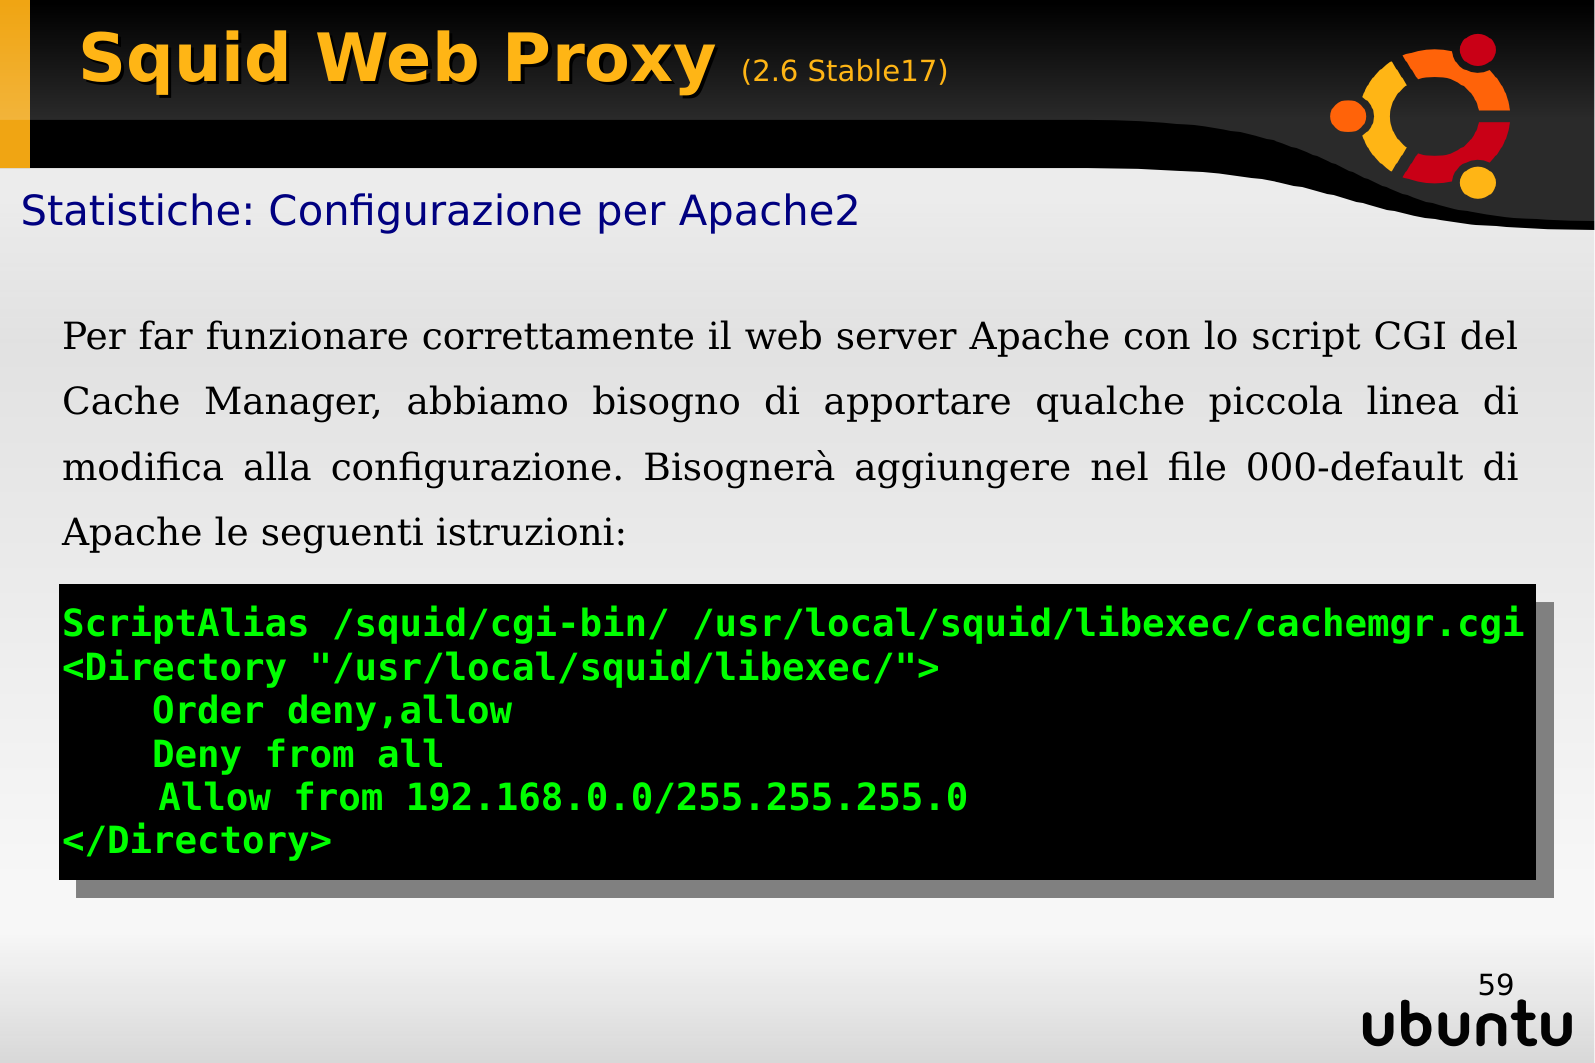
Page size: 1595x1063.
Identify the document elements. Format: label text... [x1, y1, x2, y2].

text_box ScriptAlias /squid/cgi-bin/ /usr/local/squid/libexec/cachemgr.cgi <Directory "/usr/local/squid/libexec/"> Order deny,allow Deny from all Allow from 192.168.0.0/255.255.255.0 </Directory> [59, 584, 1536, 880]
picture [0, 0, 1595, 1063]
text_box Per far funzionare correttamente il web server Apache con lo script CGI del Cache Manager, abbiamo bisogno di apportare qualche piccola linea di modifica alla configurazione. Bisognerà aggiungere nel file 000-default di Apache le seguenti istruzioni: [59, 285, 1565, 1034]
text_box Statistiche: Configurazione per Apache2 [17, 178, 1554, 243]
text_box Squid Web Proxy (2.6 Stable17) [23, 11, 1004, 105]
